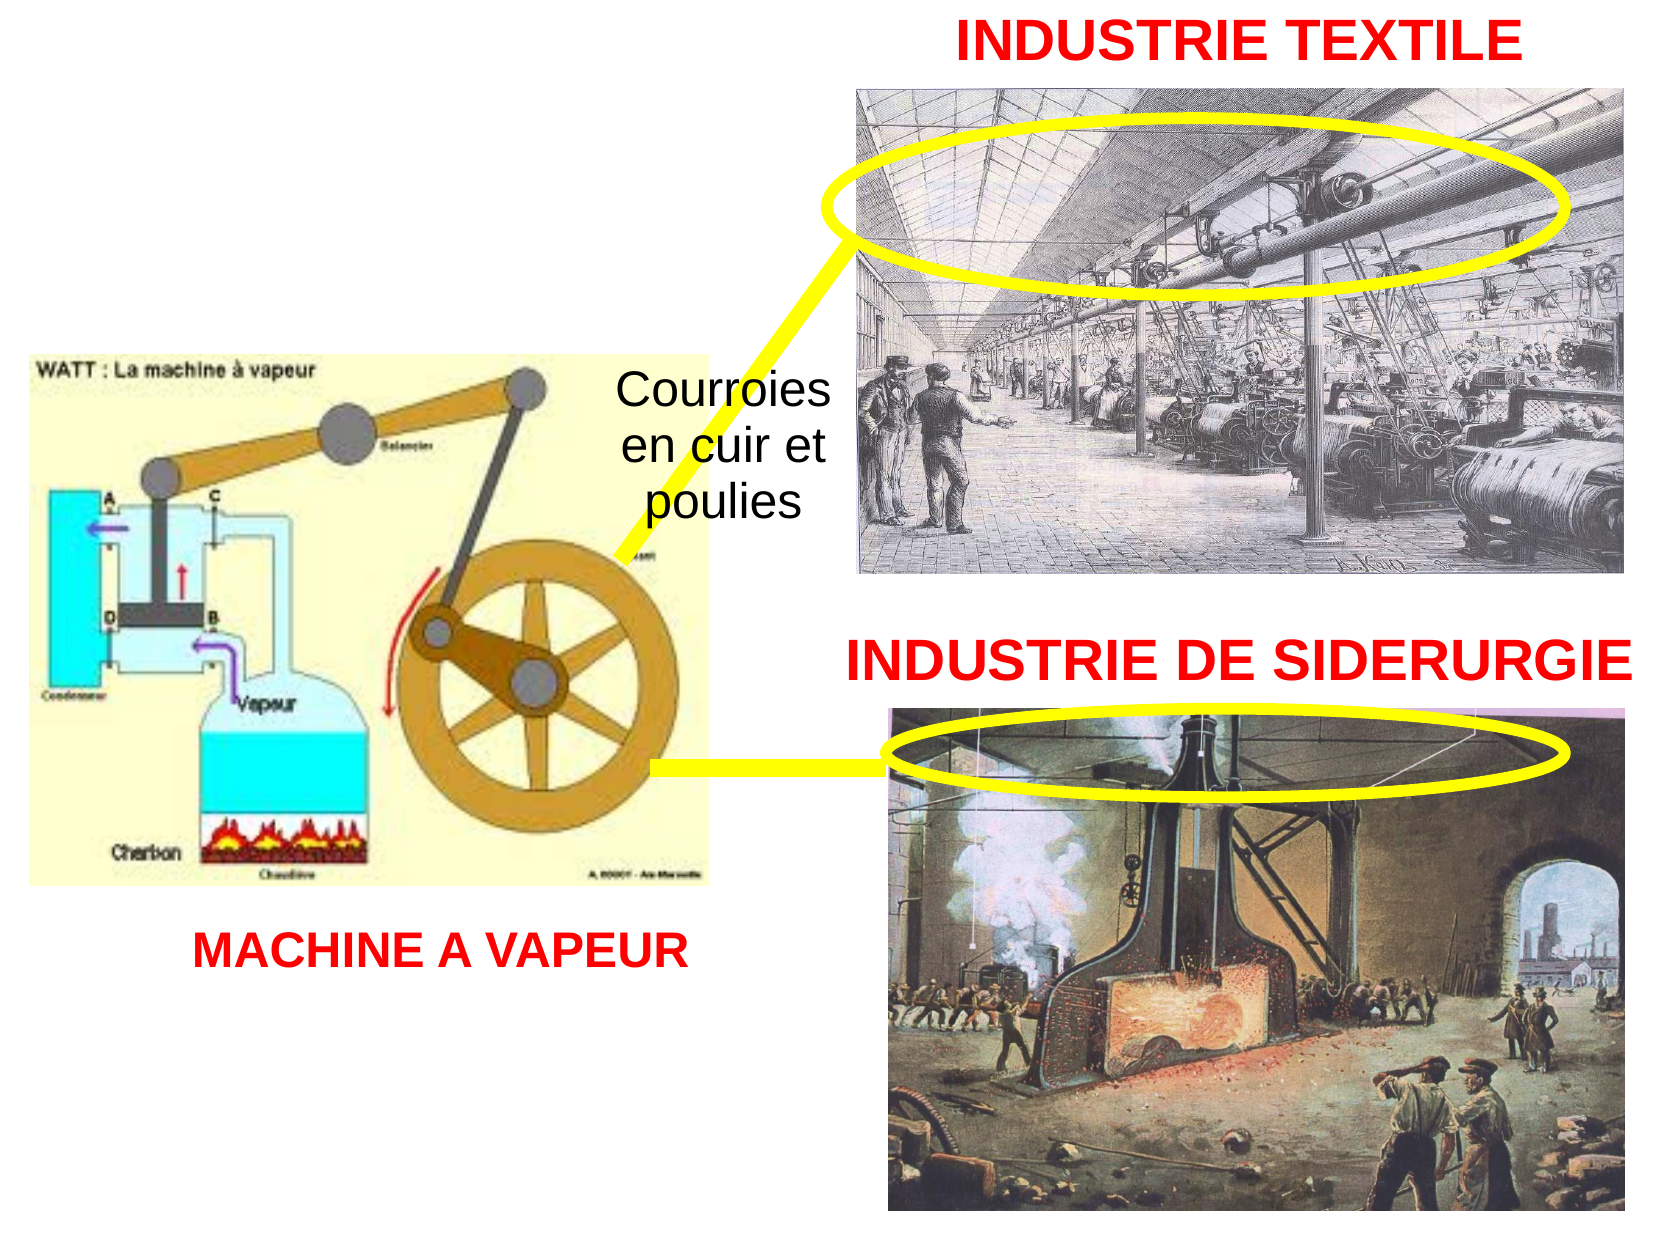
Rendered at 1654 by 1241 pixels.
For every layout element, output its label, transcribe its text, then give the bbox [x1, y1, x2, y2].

text_box Courroies en cuir et poulies [590, 354, 857, 537]
text_box INDUSTRIE TEXTILE [856, 0, 1625, 111]
text_box MACHINE A VAPEUR [177, 915, 768, 988]
picture [888, 709, 1625, 1211]
picture [29, 354, 709, 886]
picture [893, 715, 1558, 791]
text_box INDUSTRIE DE SIDERURGIE [826, 620, 1654, 709]
picture [888, 709, 1038, 739]
picture [856, 111, 1624, 574]
picture [856, 125, 1558, 289]
